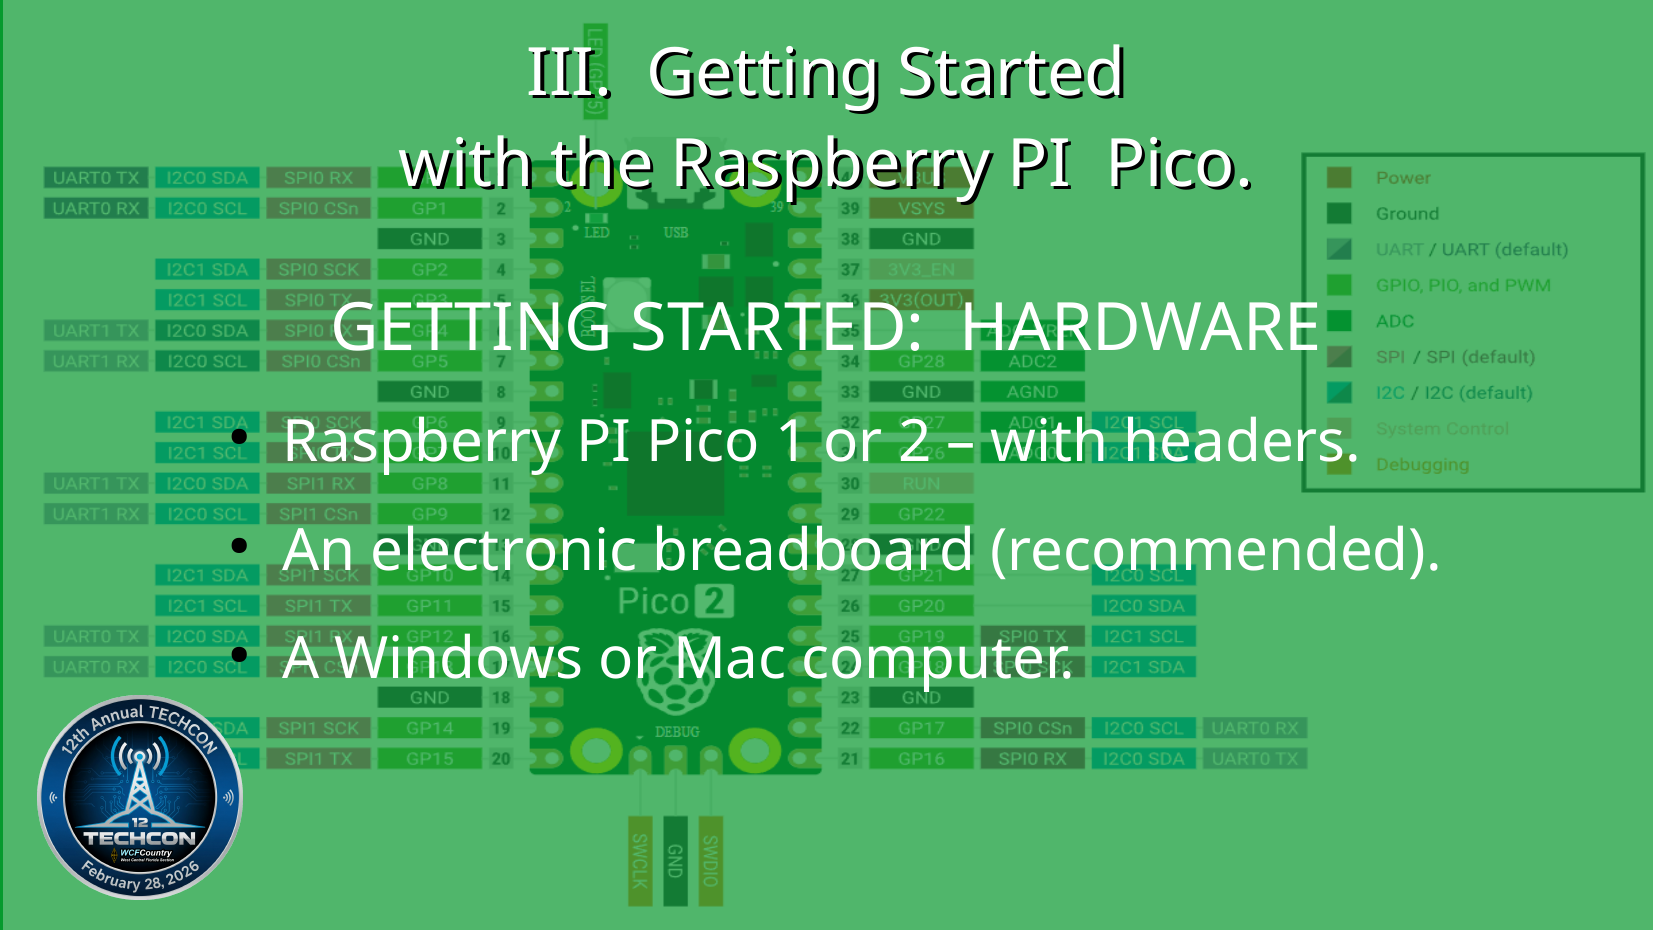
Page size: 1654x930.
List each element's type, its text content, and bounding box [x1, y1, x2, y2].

picture [37, 695, 243, 900]
list GETTING STARTED: HARDWARE Raspberry PI Pico 1 or 2 – with headers. An electronic breadboard (recommended). A Windows or Mac computer. [82, 217, 1571, 757]
title III. Getting Started with the Raspberry PI Pico. [82, 37, 1571, 193]
